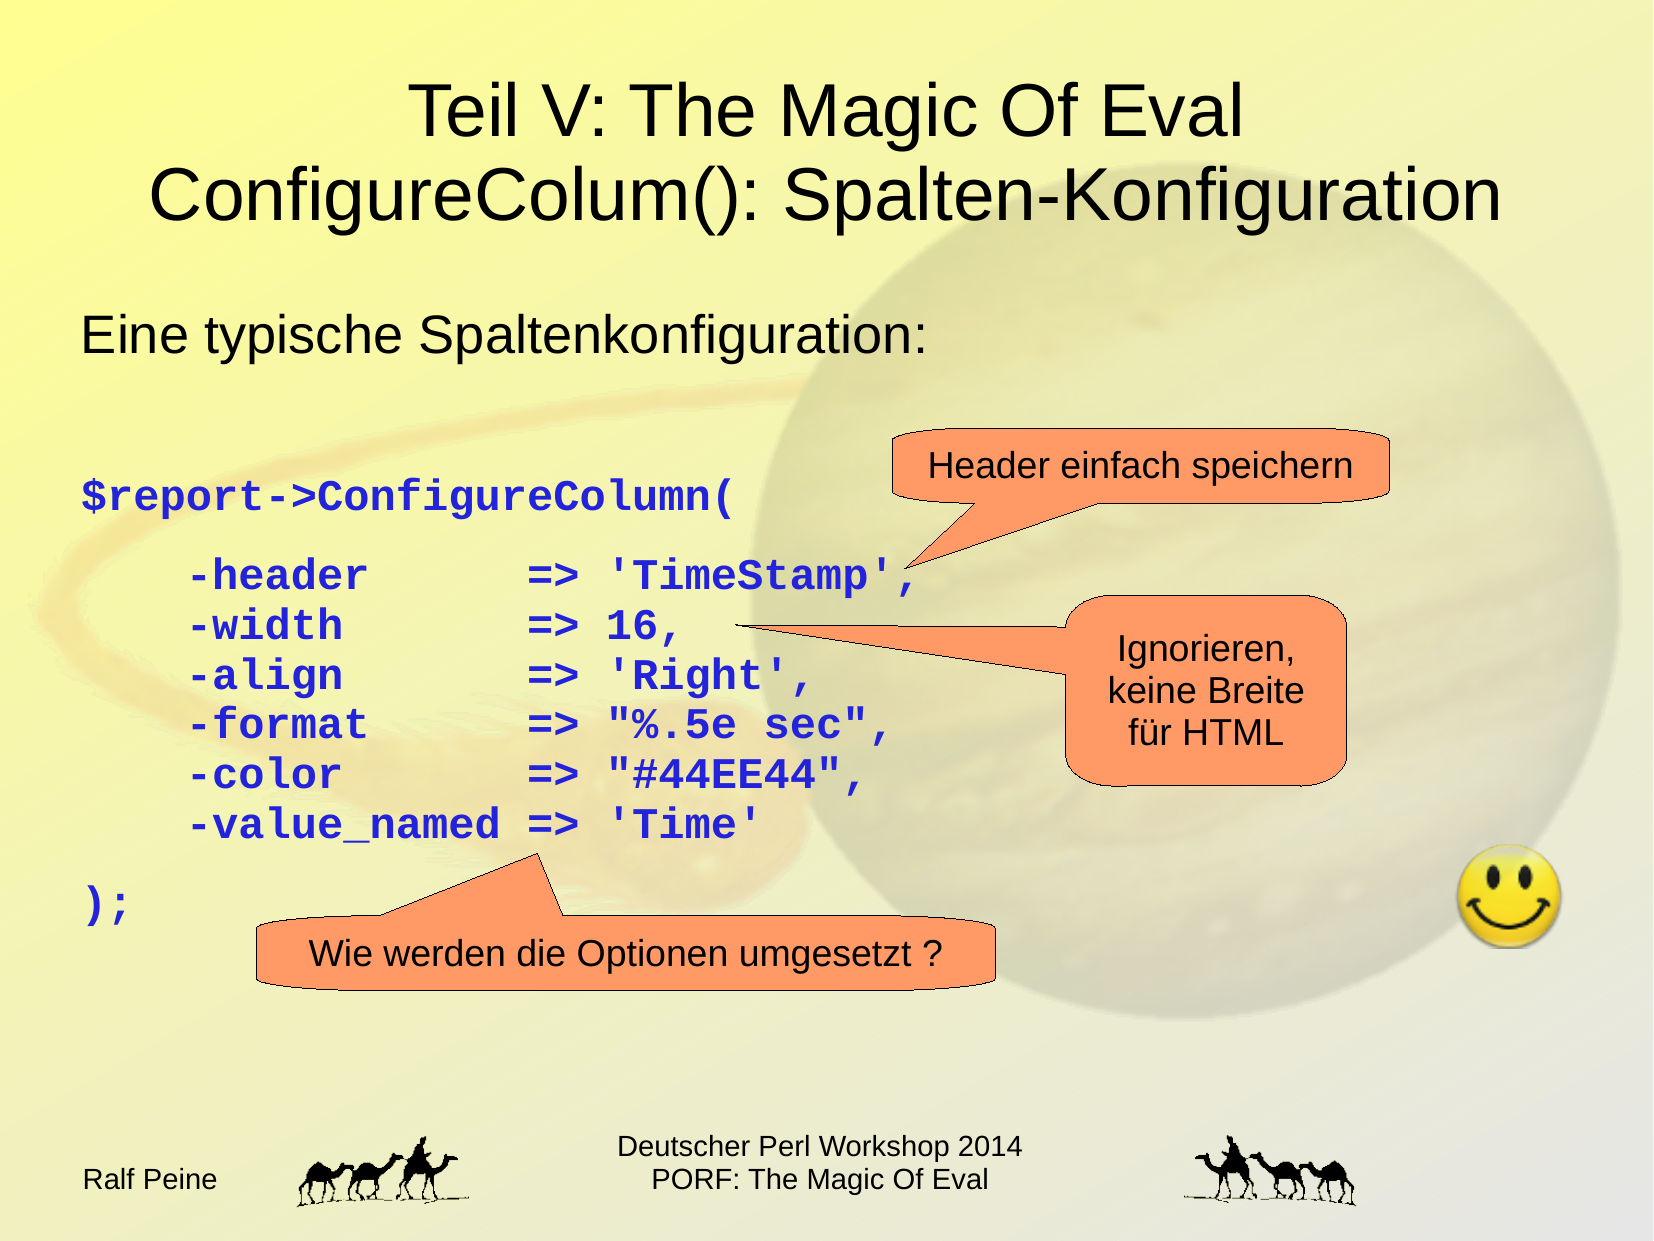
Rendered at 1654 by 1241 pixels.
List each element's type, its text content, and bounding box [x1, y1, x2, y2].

picture [291, 1134, 469, 1214]
title Teil V: The Magic Of Eval ConfigureColum(): Spalten-Konfiguration [82, 49, 1571, 257]
picture [3, 138, 1654, 1054]
text_box Ignorieren, keine Breite für HTML [735, 595, 1347, 787]
text_box Wie werden die Optionen umgesetzt ? [256, 853, 996, 991]
picture [1184, 1133, 1362, 1213]
text_box Header einfach speichern [892, 428, 1390, 569]
list Eine typische Spaltenkonfiguration: $report->ConfigureColumn( -header => 'TimeStamp', -width => 16, -align => 'Right', -format => "%.5e sec", -color => "#44EE44", -value_named => 'Time' ); [80, 304, 1569, 1066]
